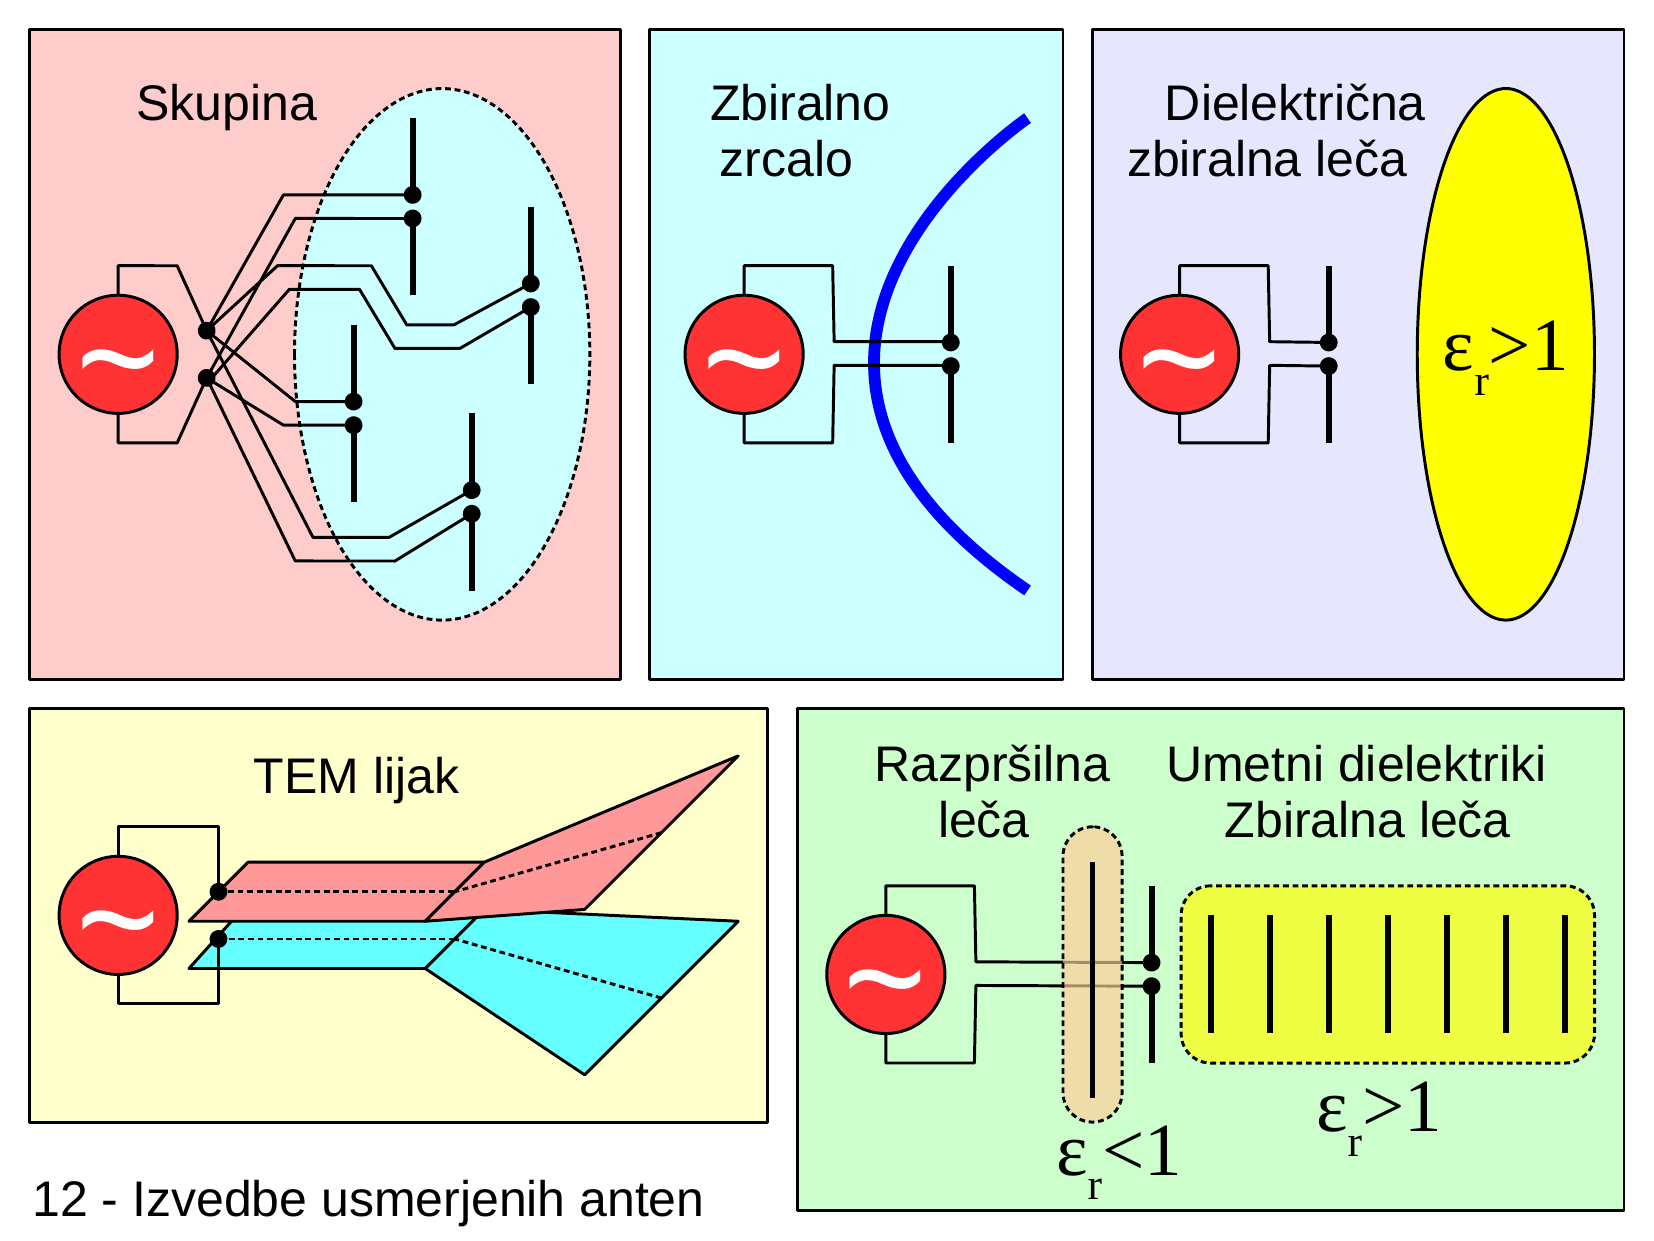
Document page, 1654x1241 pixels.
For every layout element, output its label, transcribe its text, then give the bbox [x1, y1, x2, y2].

text_box [188, 944, 217, 969]
text_box εr>1 [1311, 1062, 1447, 1167]
text_box 12 - Izvedbe usmerjenih anten [32, 1171, 1117, 1228]
text_box ~ [685, 295, 804, 414]
text_box TEM lijak [29, 708, 768, 1123]
text_box Dielektrična zbiralna leča [1092, 29, 1625, 680]
text_box Razpršilna Umetni dielektriki leča Zbiralna leča [888, 888, 1062, 1061]
text_box Zbiralno zrcalo [649, 29, 1063, 680]
text_box [1062, 826, 1123, 1106]
text_box ~ [59, 295, 178, 414]
text_box [294, 88, 590, 621]
text_box εr<1 [1051, 1106, 1188, 1211]
text_box ~ [826, 915, 945, 1034]
text_box [1181, 885, 1595, 1064]
text_box Skupina [29, 29, 621, 680]
text_box εr>1 [1417, 88, 1595, 621]
text_box ~ [59, 856, 178, 975]
text_box ~ [1120, 295, 1239, 414]
text_box [188, 755, 739, 1075]
text_box Razpršilna Umetni dielektriki leča Zbiralna leča [797, 708, 1625, 1211]
